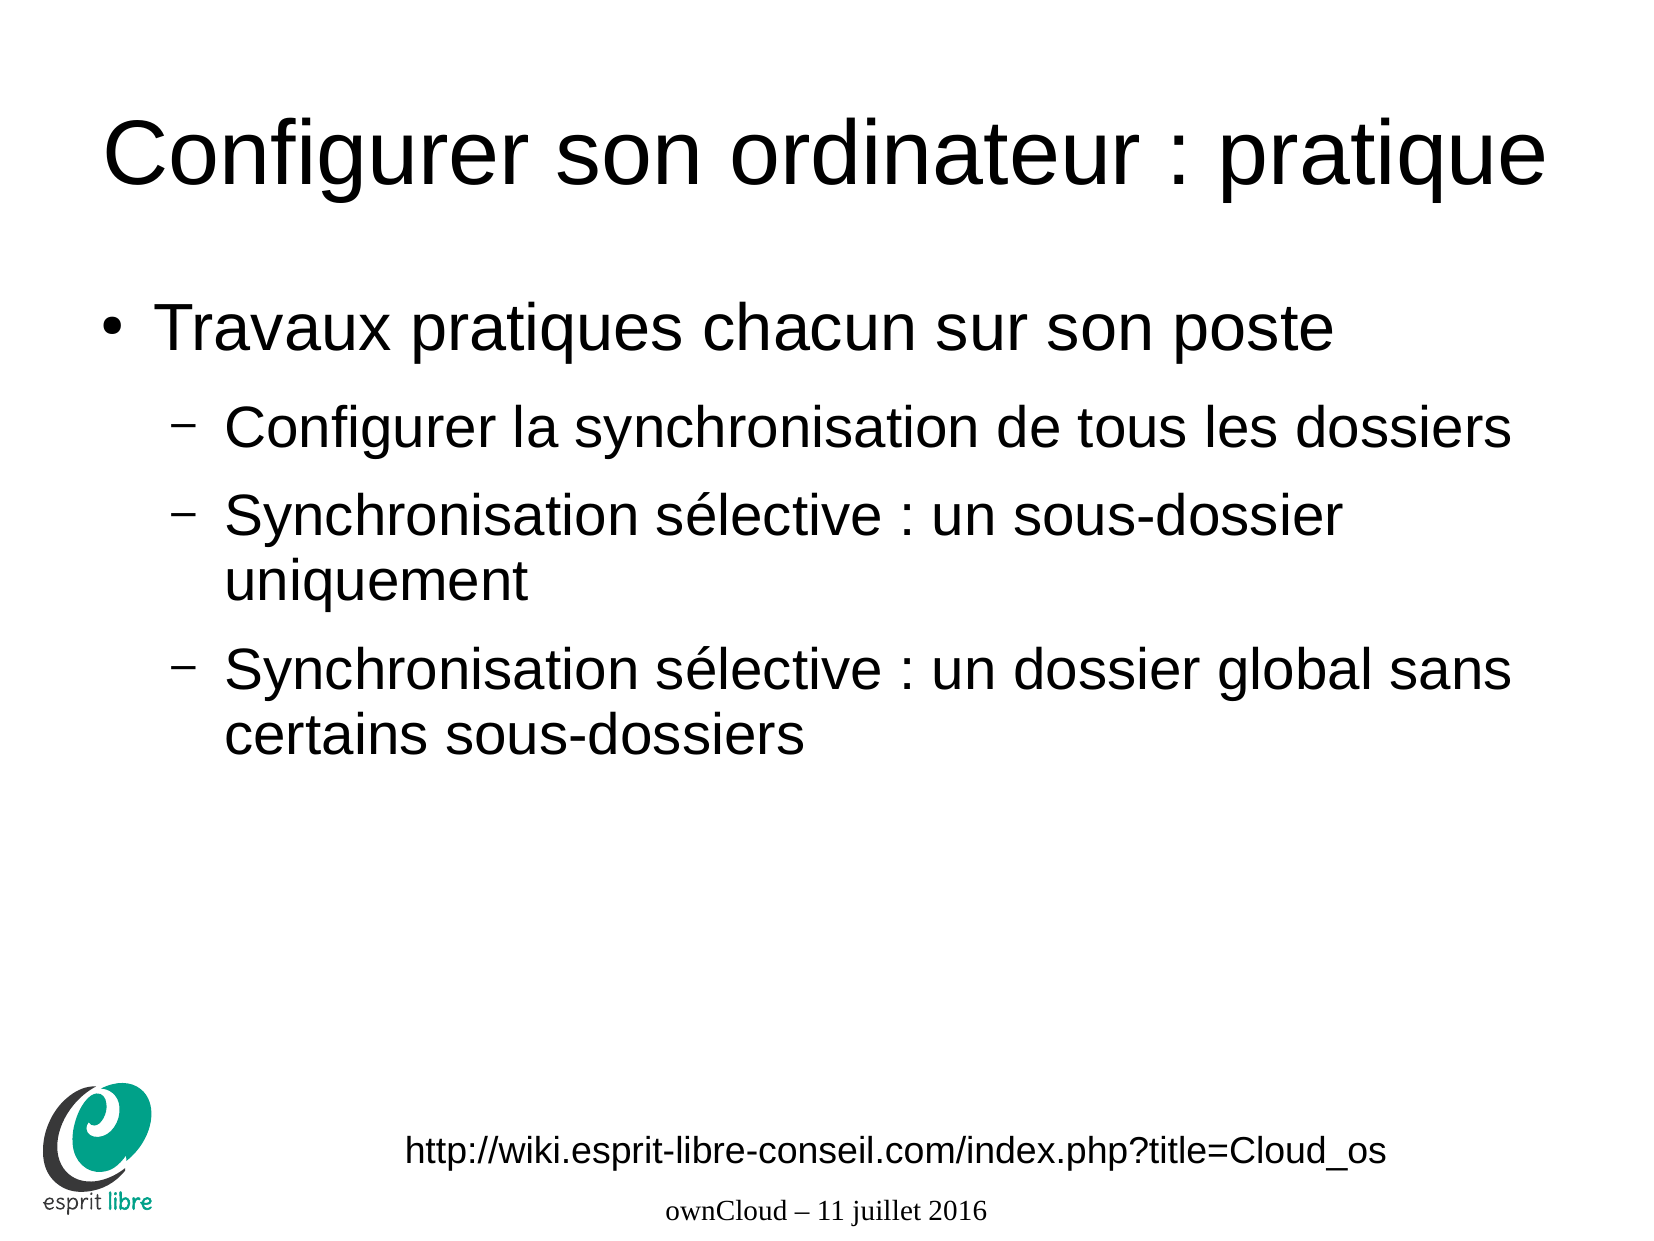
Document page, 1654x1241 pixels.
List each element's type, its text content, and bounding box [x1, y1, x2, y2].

title Configurer son ordinateur : pratique [82, 49, 1571, 257]
text_box http://wiki.esprit-libre-conseil.com/index.php?title=Cloud_os [389, 1122, 1403, 1179]
list Travaux pratiques chacun sur son poste Configurer la synchronisation de tous les dossiers Synchronisation sélective : un sous-dossier uniquement Synchronisation sélective : un dossier global sans certains sous-dossiers [82, 290, 1571, 1010]
